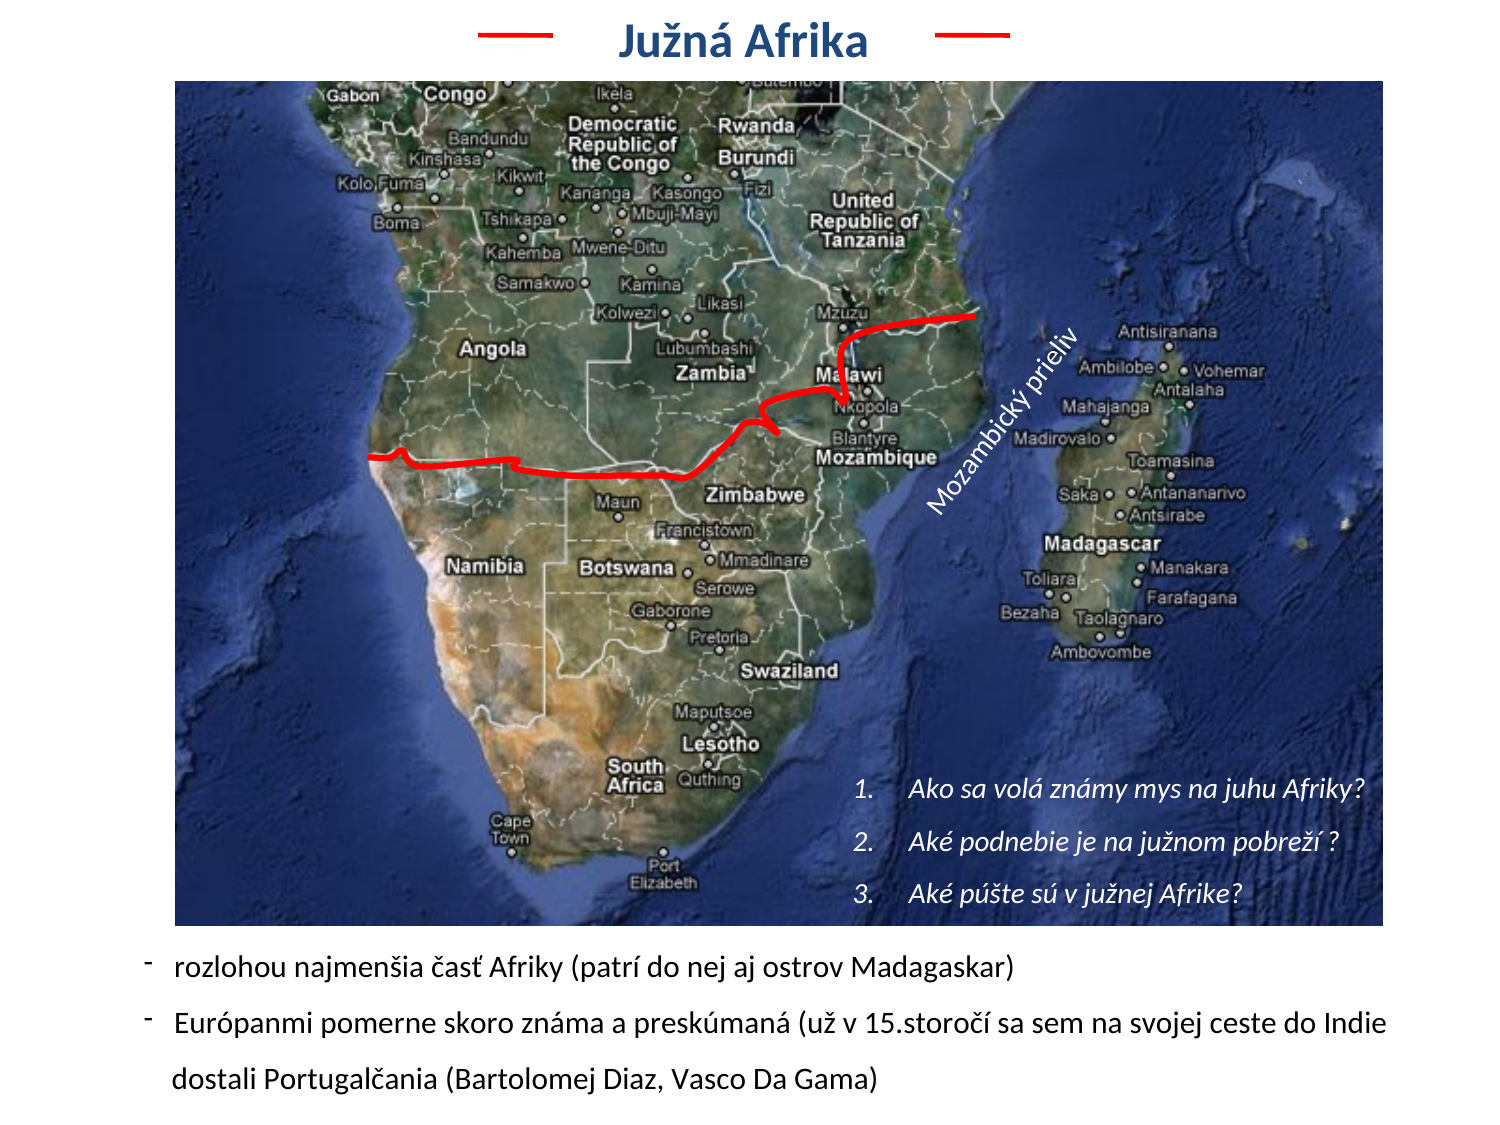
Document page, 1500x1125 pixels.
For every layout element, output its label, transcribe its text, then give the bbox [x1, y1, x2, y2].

text_box Ako sa volá známy mys na juhu Afriky? Aké podnebie je na južnom pobreží ? Aké púšte sú v južnej Afrike? [837, 744, 1401, 917]
text_box Mozambický prieliv [901, 163, 1207, 538]
text_box Južná Afrika [304, 0, 1184, 76]
picture [175, 81, 1383, 919]
text_box rozlohou najmenšia časť Afriky (patrí do nej aj ostrov Madagaskar) Európanmi pomerne skoro známa a preskúmaná (už v 15.storočí sa sem na svojej ceste do Indie dostali Portugalčania (Bartolomej Diaz, Vasco Da Gama) [128, 919, 1465, 1104]
